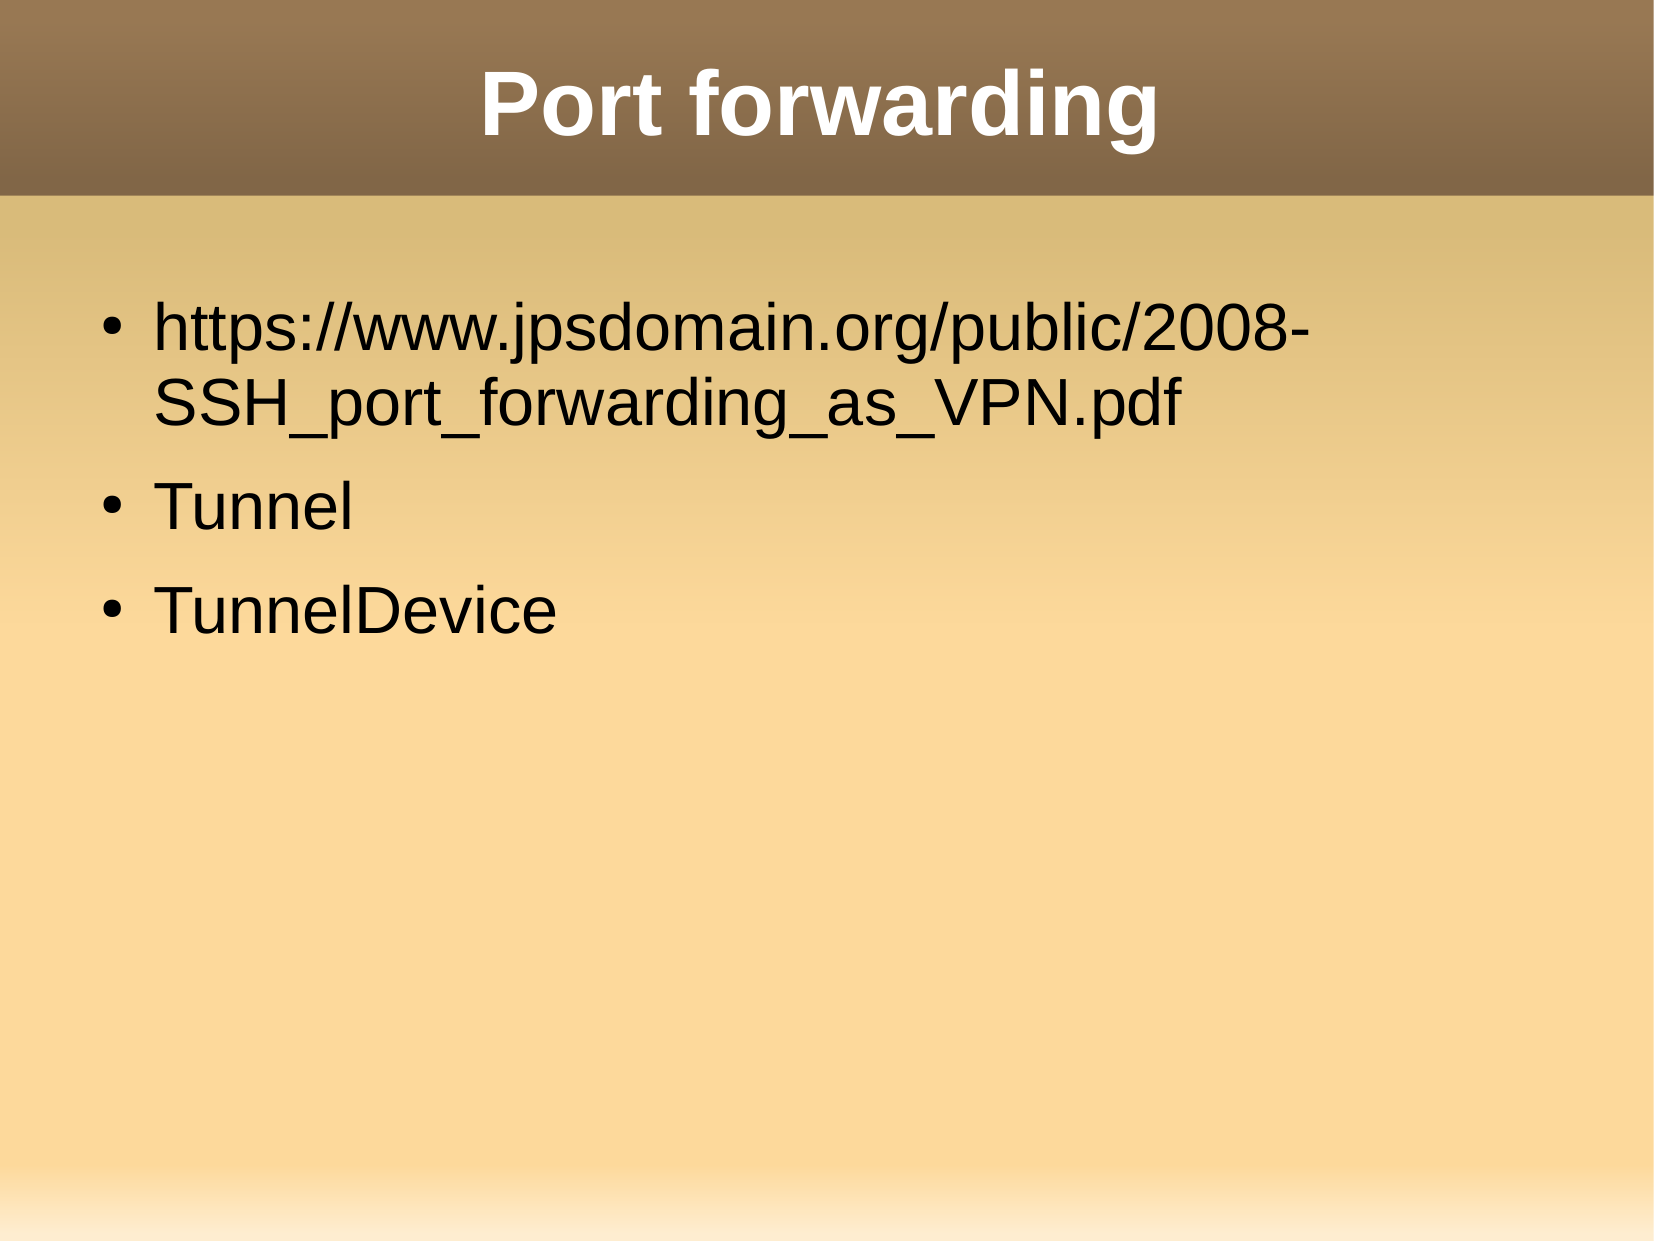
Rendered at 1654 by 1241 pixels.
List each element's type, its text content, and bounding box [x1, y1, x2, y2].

list https://www.jpsdomain.org/public/2008-SSH_port_forwarding_as_VPN.pdf Tunnel TunnelDevice [82, 290, 1571, 1125]
picture [0, 0, 1654, 1241]
title Port forwarding [76, 0, 1565, 208]
